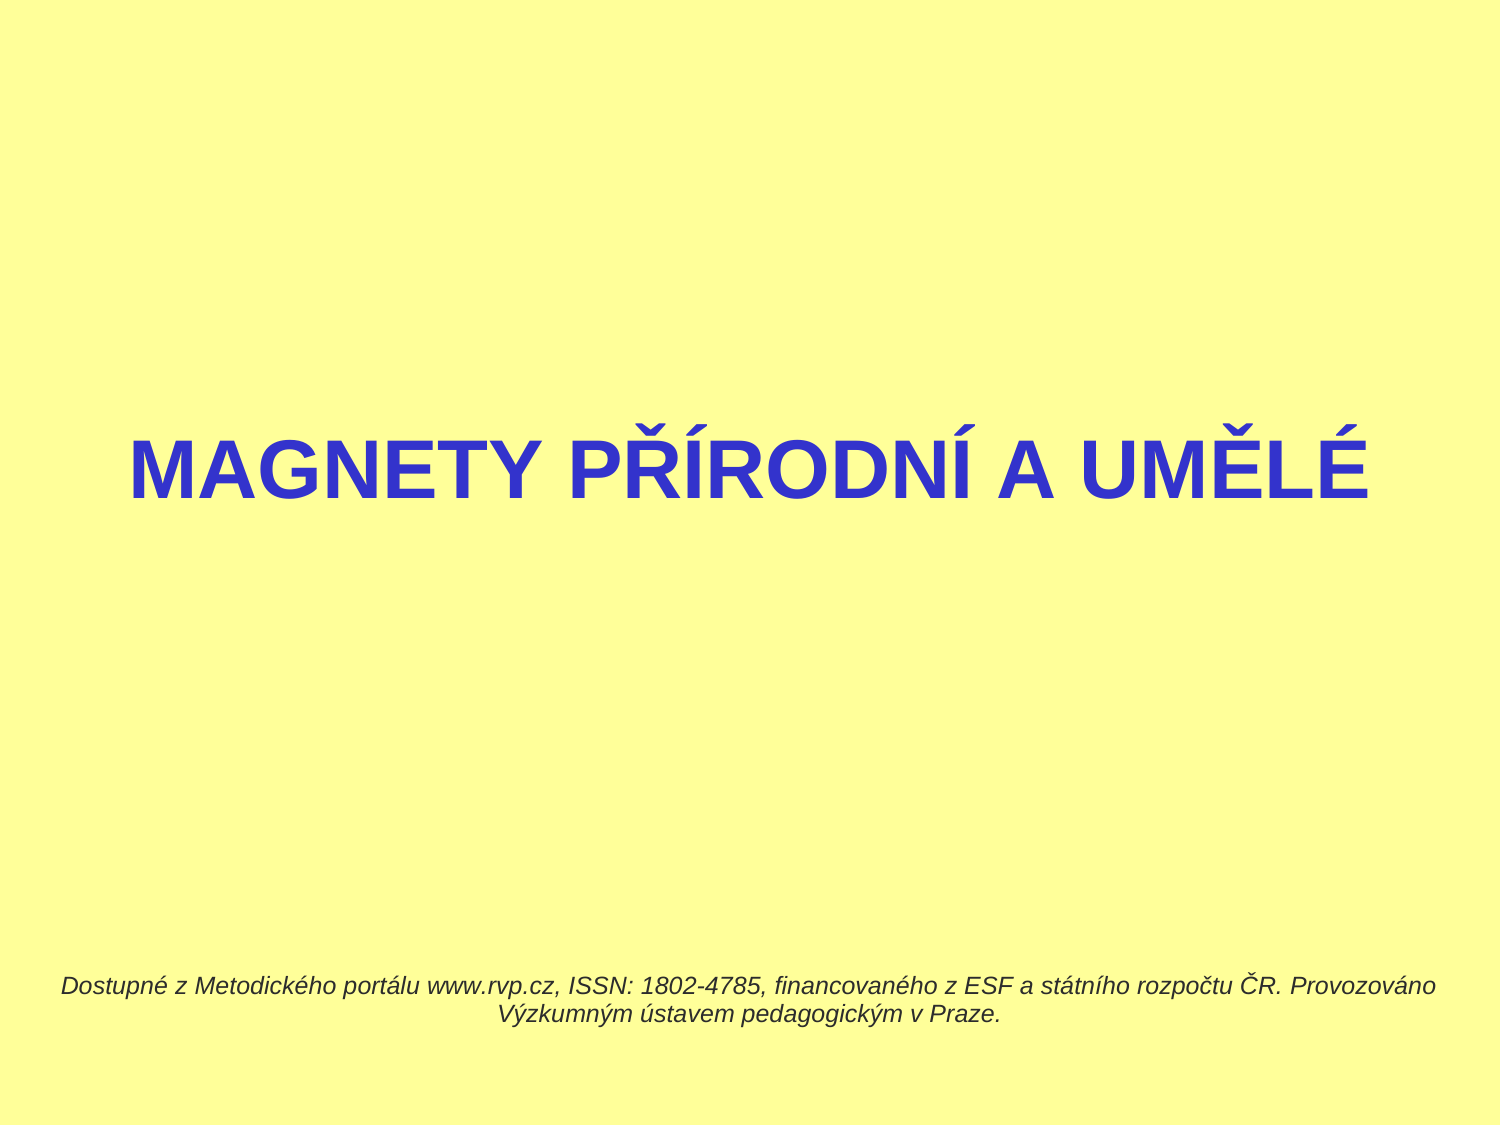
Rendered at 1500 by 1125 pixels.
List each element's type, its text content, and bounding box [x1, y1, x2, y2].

text_box Dostupné z Metodického portálu www.rvp.cz, ISSN: 1802-4785, financovaného z ESF a státního rozpočtu ČR. Provozováno Výzkumným ústavem pedagogickým v Praze. [0, 964, 1500, 1036]
title MAGNETY PŘÍRODNÍ A UMĚLÉ [112, 349, 1388, 591]
